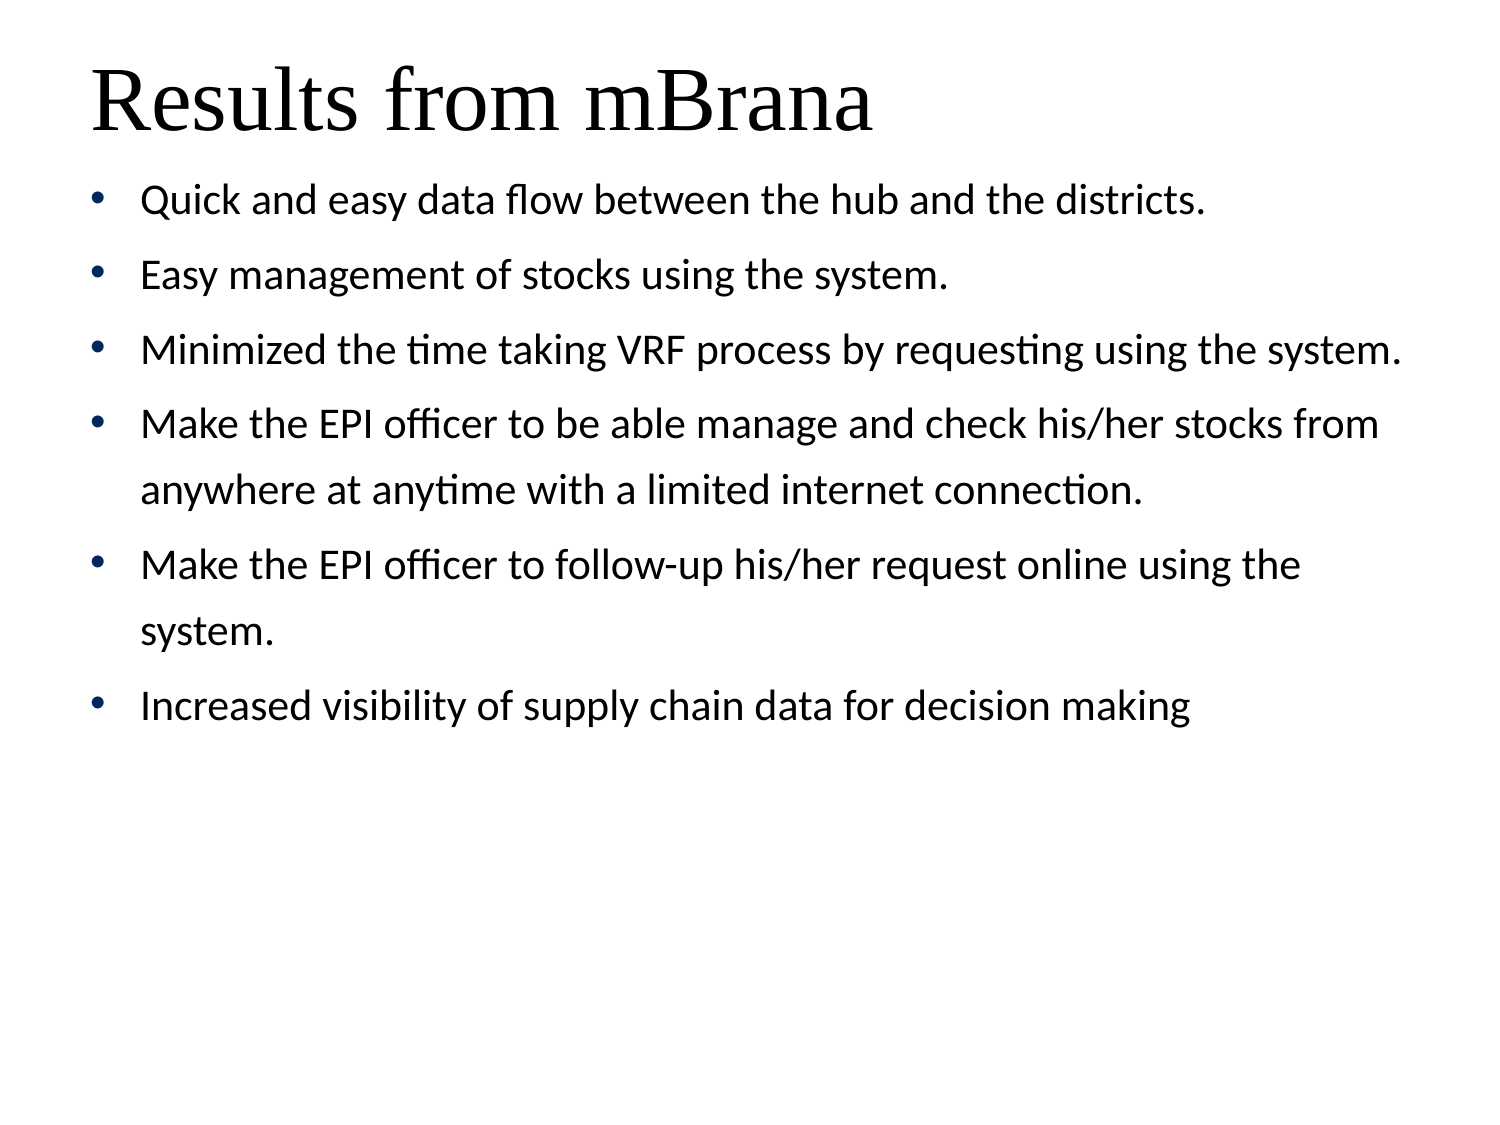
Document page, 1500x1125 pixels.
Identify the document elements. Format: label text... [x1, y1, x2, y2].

list Quick and easy data flow between the hub and the districts. Easy management of stocks using the system. Minimized the time taking VRF process by requesting using the system. Make the EPI officer to be able manage and check his/her stocks from anywhere at anytime with a limited internet connection. Make the EPI officer to follow-up his/her request online using the system. Increased visibility of supply chain data for decision making [75, 149, 1425, 788]
title Results from mBrana [75, 24, 1425, 149]
